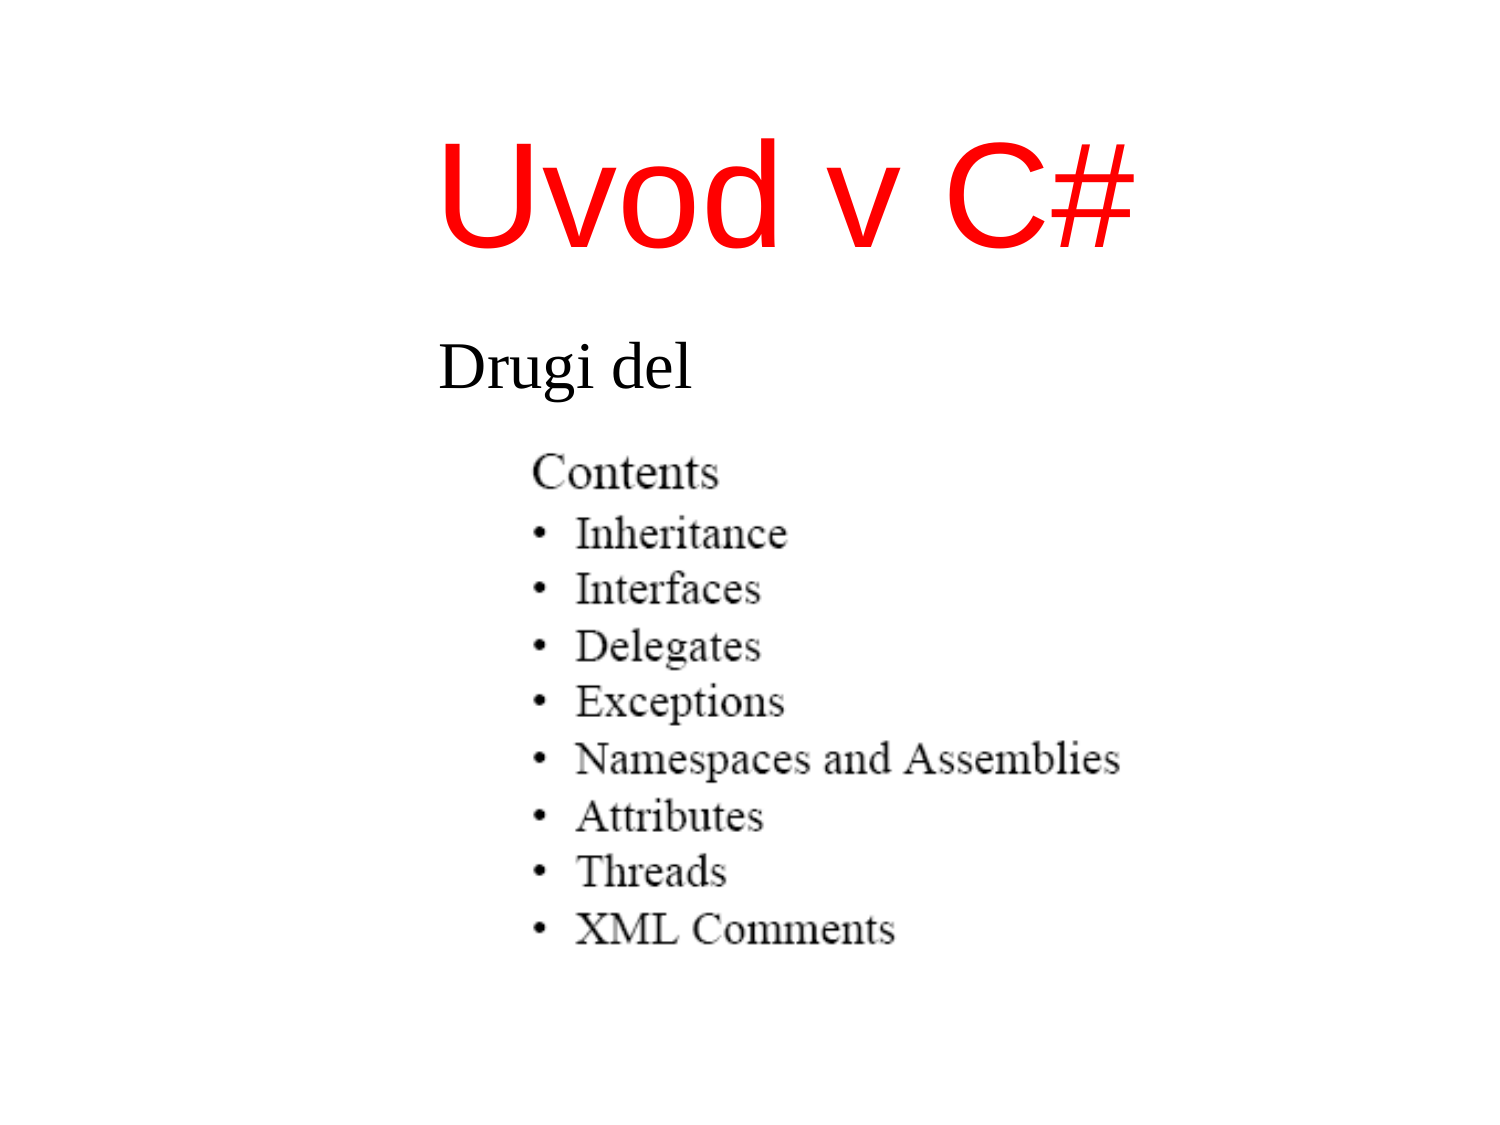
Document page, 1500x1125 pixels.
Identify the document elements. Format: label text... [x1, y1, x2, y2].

subtitle Drugi del [41, 314, 1092, 433]
picture [501, 432, 1235, 1002]
title Uvod v C# [147, 66, 1423, 308]
